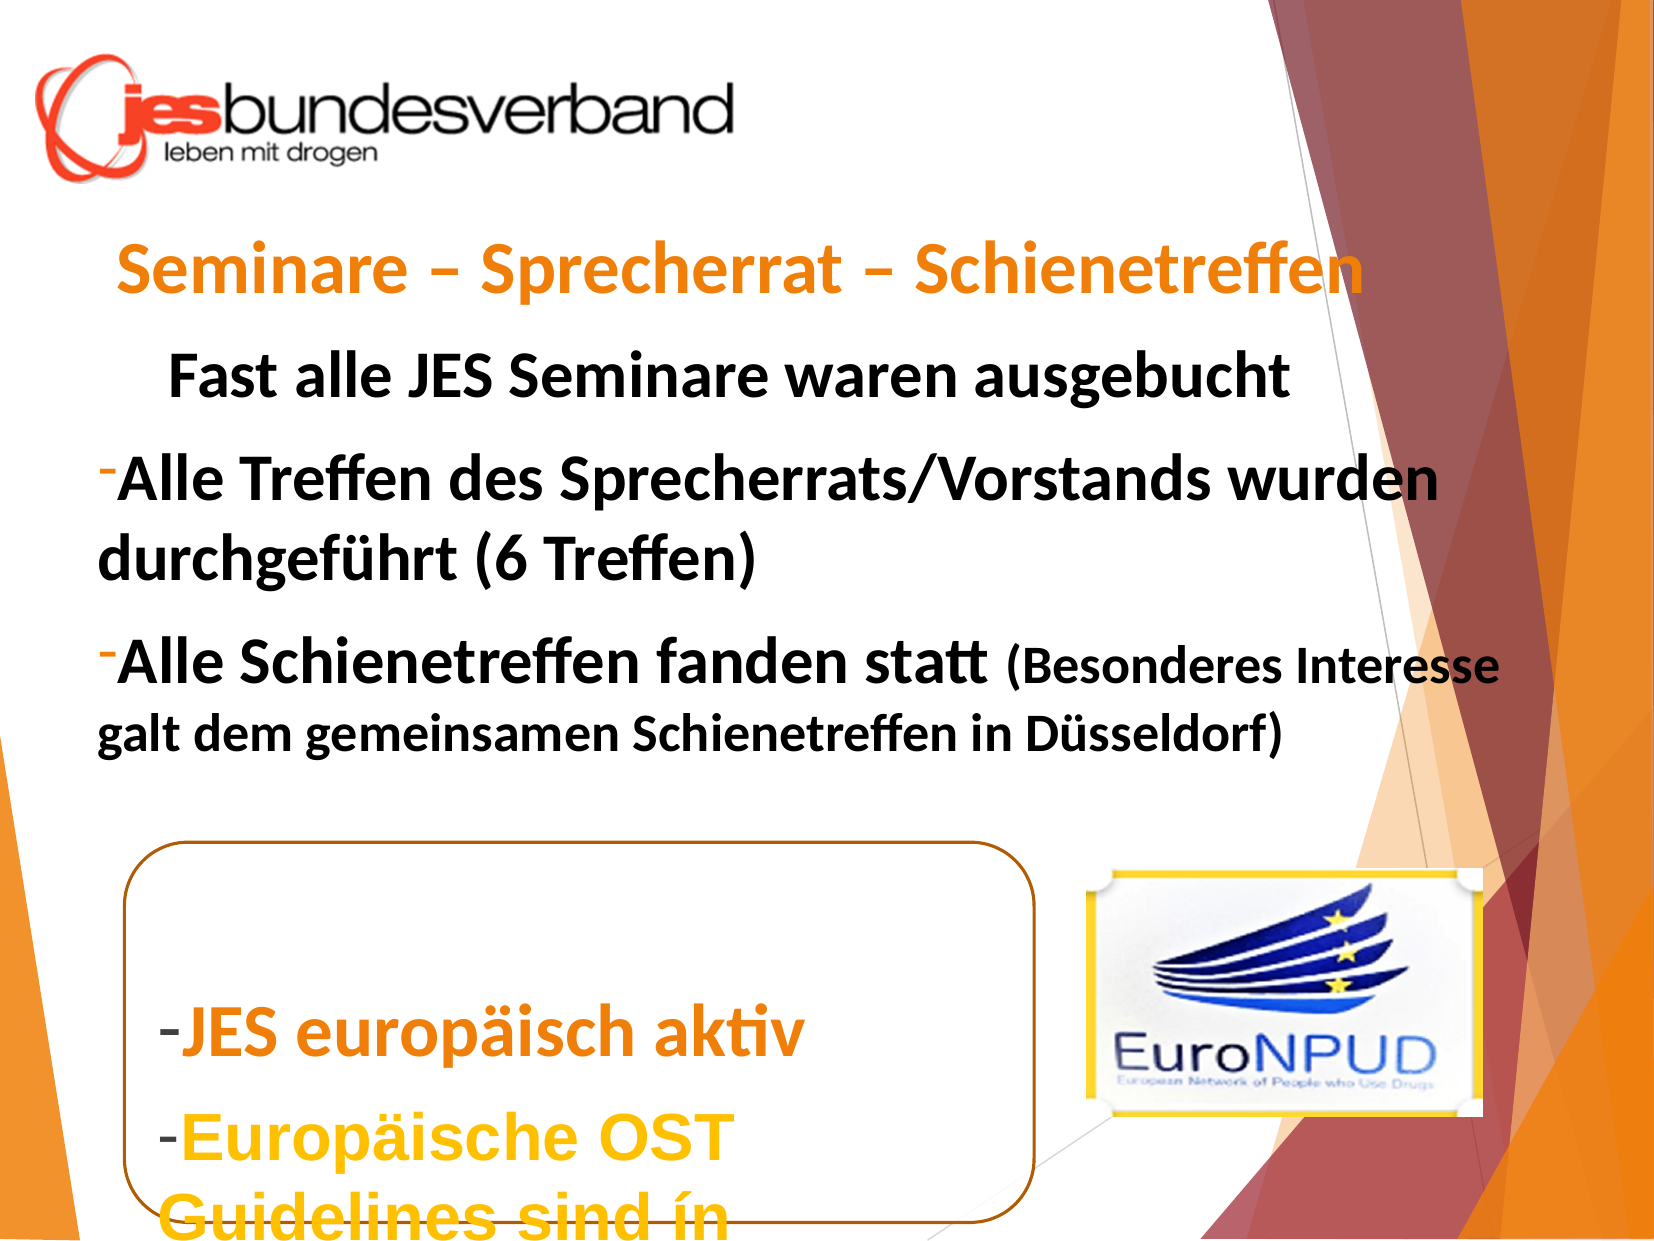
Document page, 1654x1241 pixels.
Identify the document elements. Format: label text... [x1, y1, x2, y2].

picture [1086, 868, 1483, 1117]
picture [35, 53, 735, 184]
text_box JES europäisch aktiv Europäische OST Guidelines sind ín Vorbereitung (Claudia) [124, 842, 1035, 1223]
text_box Seminare – Sprecherrat – Schienetreffen Fast alle JES Seminare waren ausgebucht Alle Treffen des Sprecherrats/Vorstands wurden durchgeführt (6 Treffen) Alle Schienetreffen fanden statt (Besonderes Interesse galt dem gemeinsamen Schienetreffen in Düsseldorf) [82, 210, 1571, 975]
